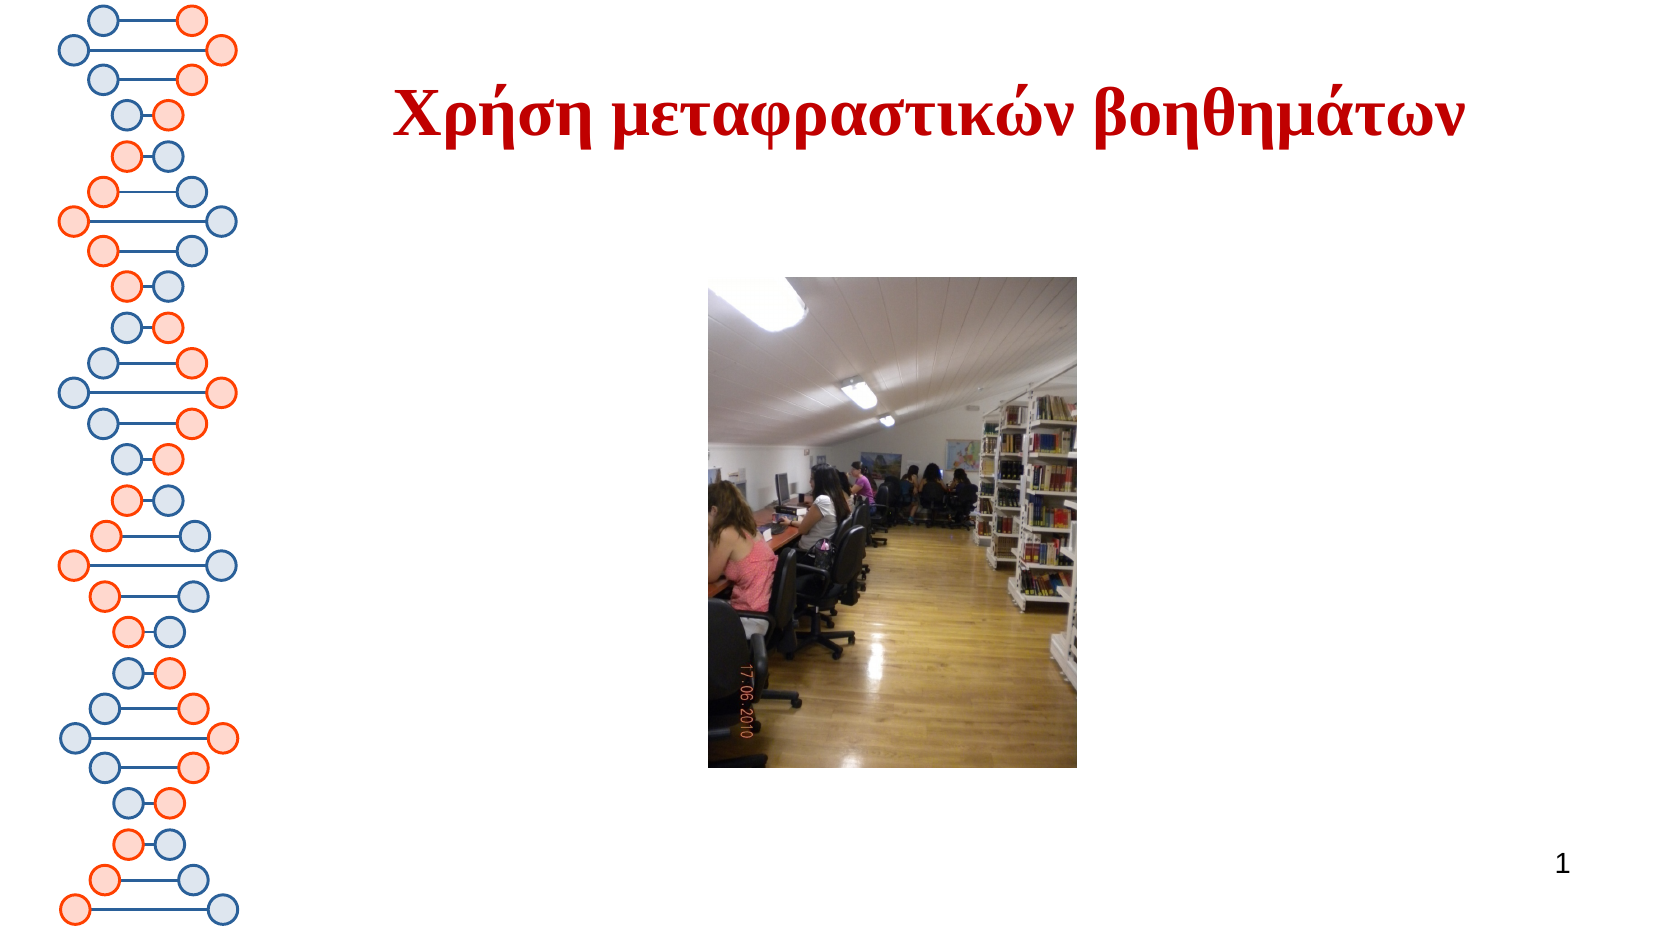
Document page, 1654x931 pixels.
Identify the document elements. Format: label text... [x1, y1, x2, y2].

title Χρήση μεταφραστικών βοηθημάτων [265, 35, 1595, 189]
picture [708, 277, 1077, 768]
